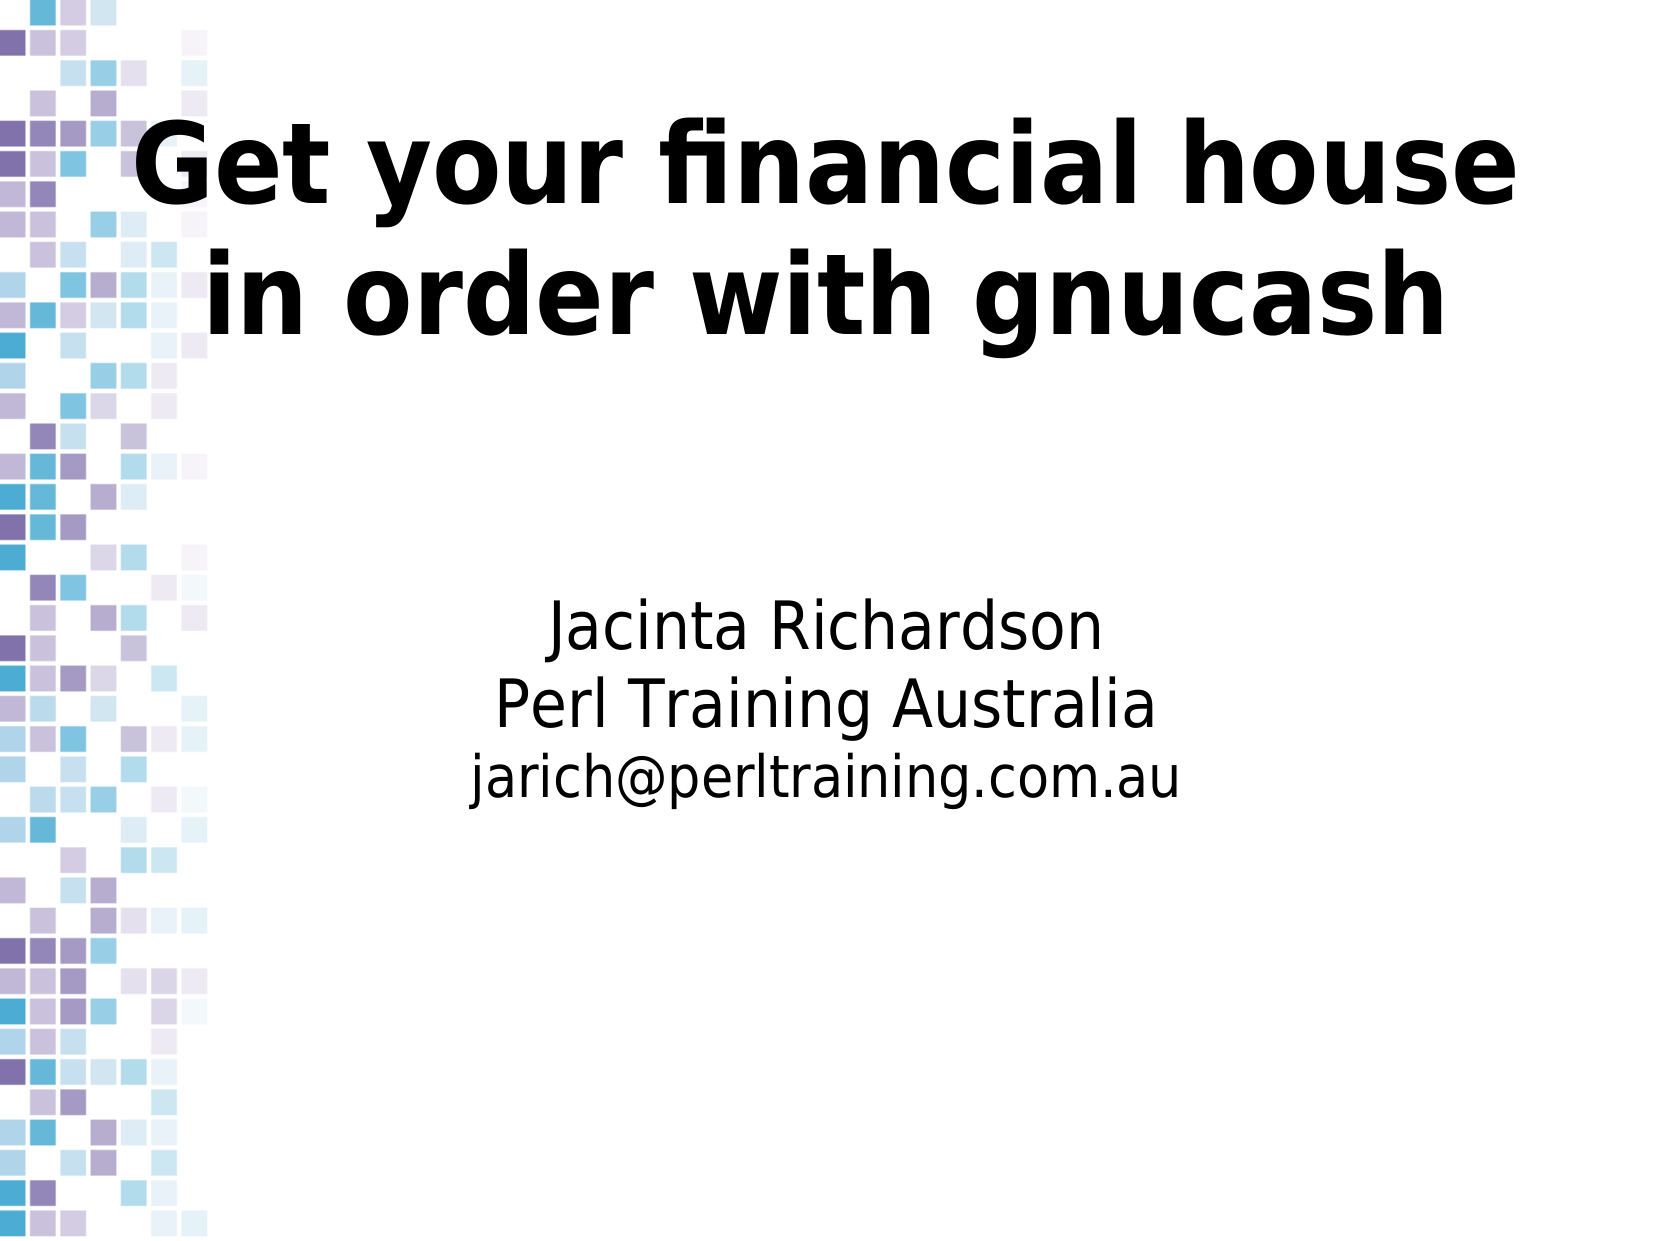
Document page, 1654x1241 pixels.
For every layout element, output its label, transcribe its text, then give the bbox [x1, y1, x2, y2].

title Get your financial house in order with gnucash [82, 33, 1571, 297]
picture [0, 0, 212, 1241]
subtitle Jacinta Richardson Perl Training Australia jarich@perltraining.com.au [82, 297, 1571, 1102]
